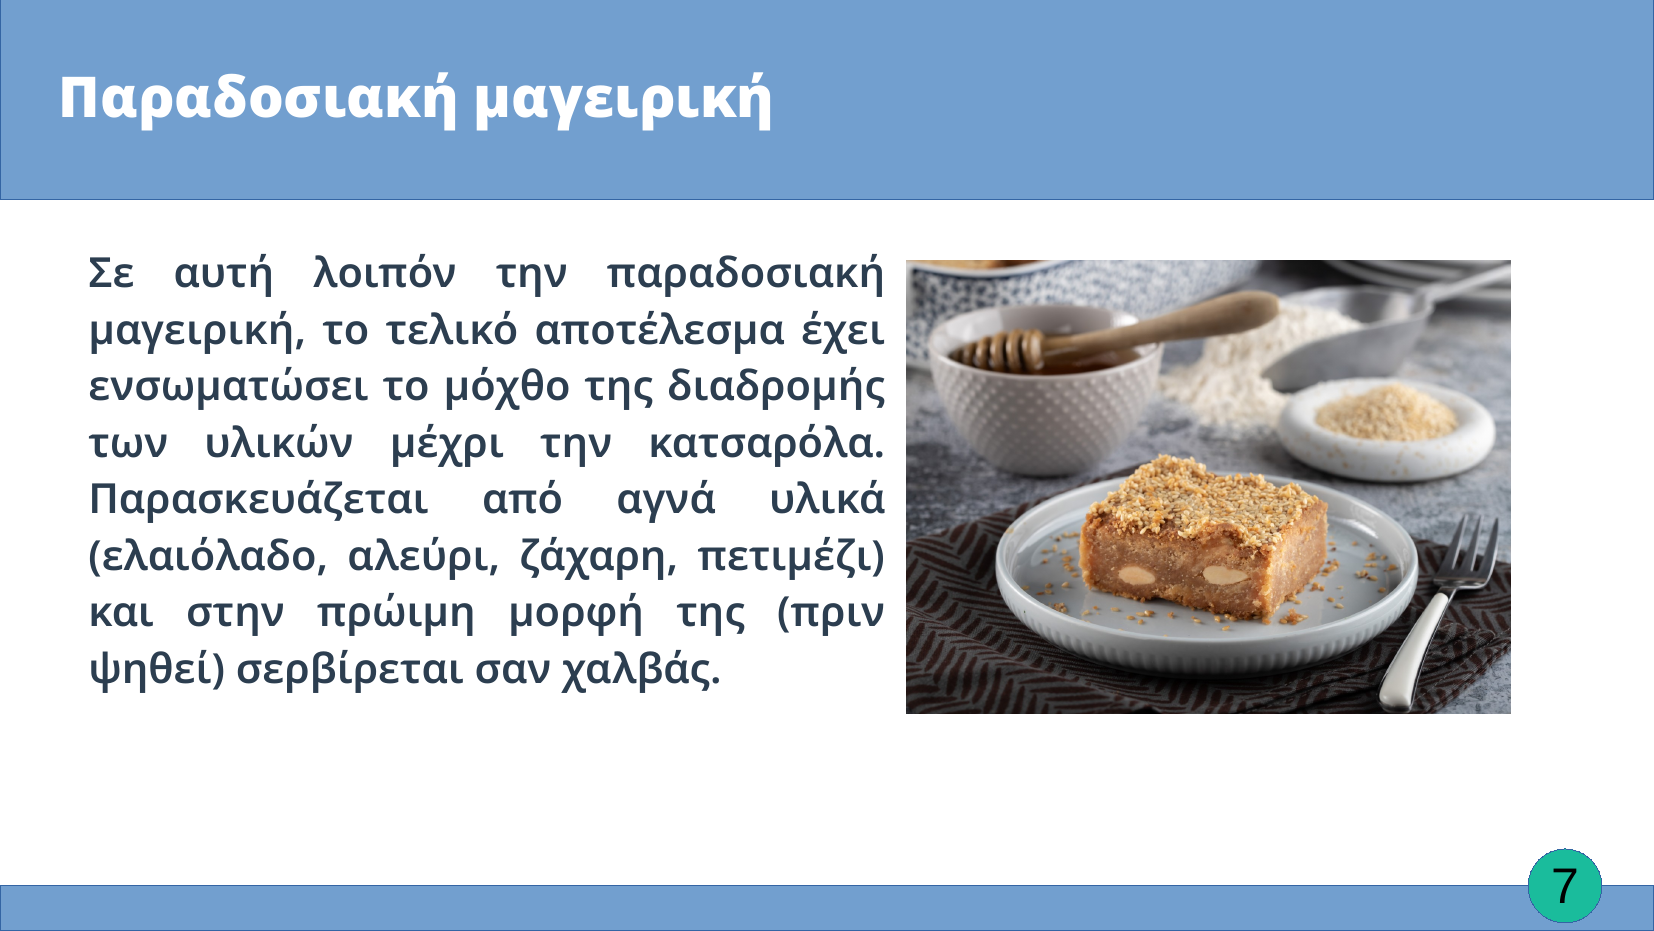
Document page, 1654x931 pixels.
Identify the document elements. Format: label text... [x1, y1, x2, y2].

list Σε αυτή λοιπόν την παραδοσιακή μαγειρική, το τελικό αποτέλεσμα έχει ενσωματώσει το μόχθο της διαδρομής των υλικών μέχρι την κατσαρόλα. Παρασκευάζεται από αγνά υλικά (ελαιόλαδο, αλεύρι, ζάχαρη, πετιμέζι) και στην πρώιμη μορφή της (πριν ψηθεί) σερβίρεται σαν χαλβάς. [29, 243, 886, 739]
picture [906, 260, 1511, 714]
title Παραδοσιακή μαγειρική [59, 37, 1595, 155]
